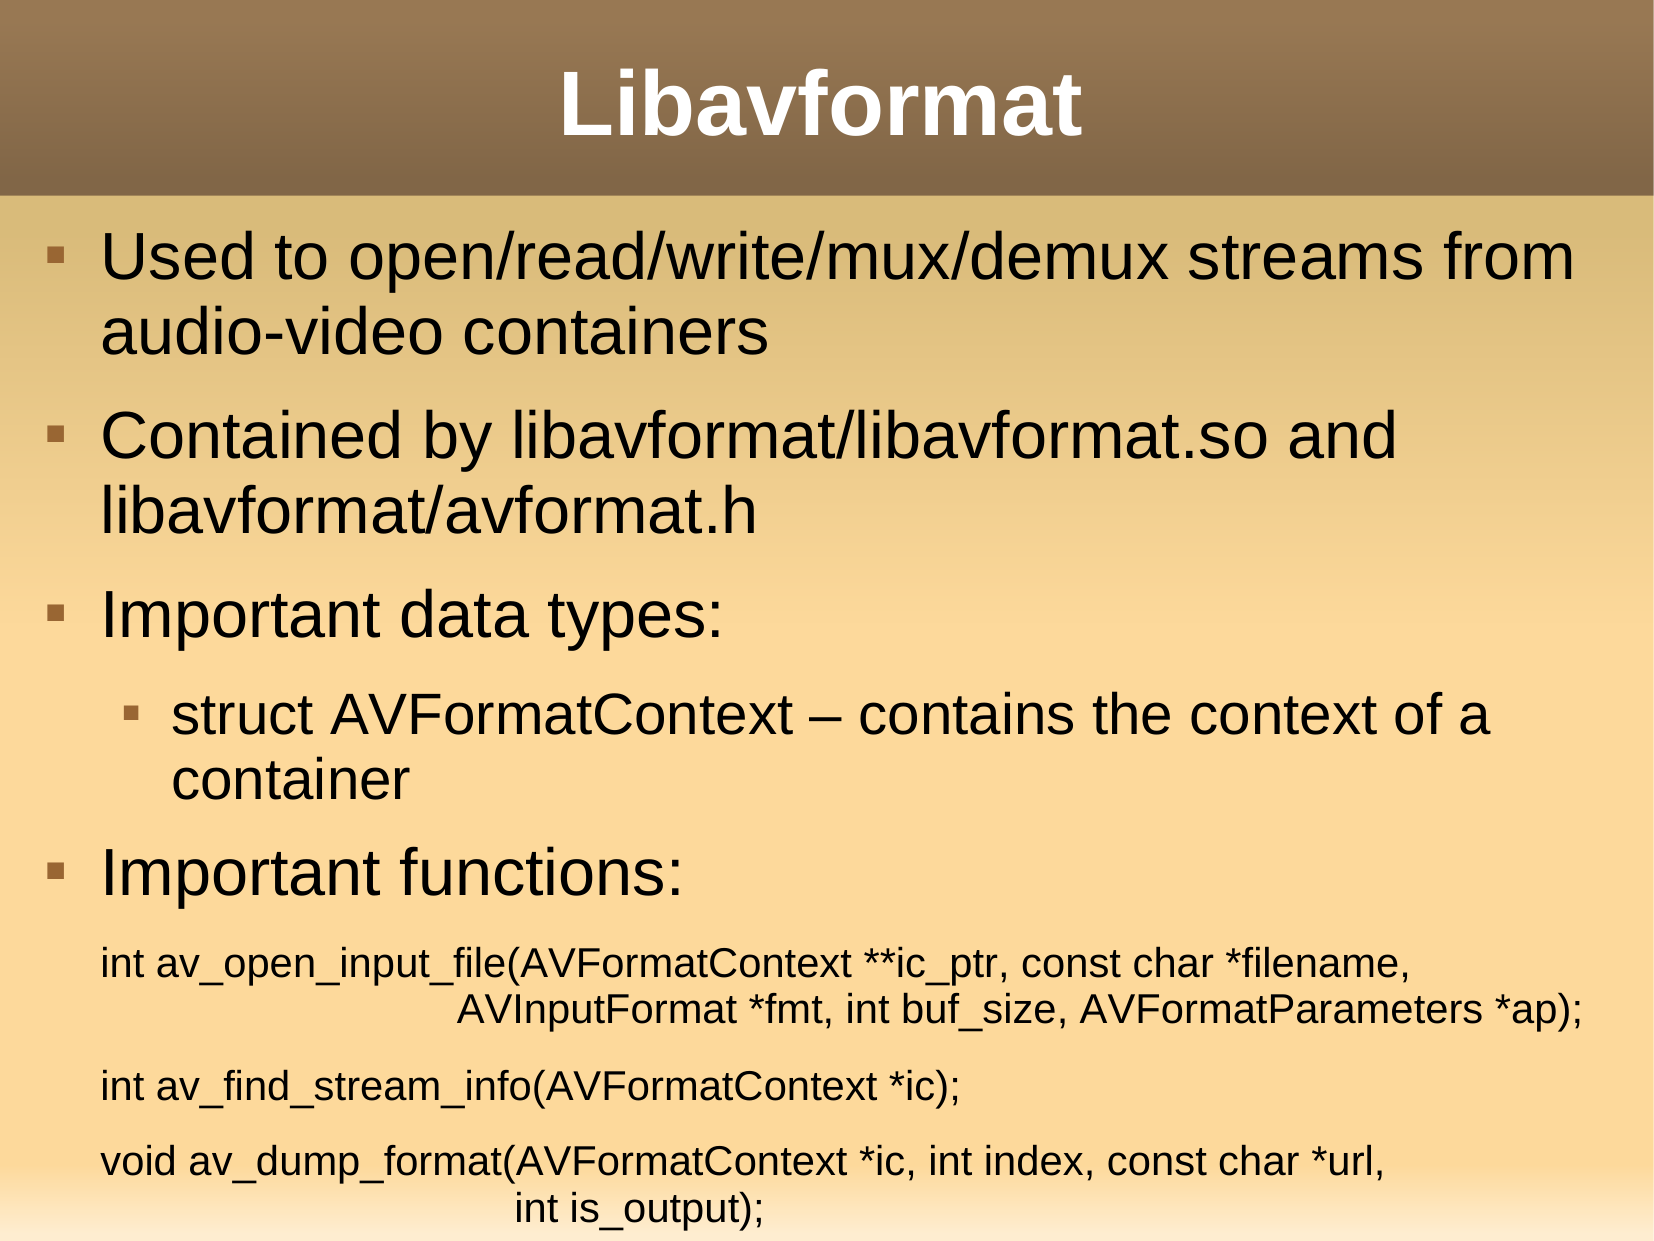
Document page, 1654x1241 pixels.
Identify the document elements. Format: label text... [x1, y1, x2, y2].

list Used to open/read/write/mux/demux streams from audio-video containers Contained by libavformat/libavformat.so and libavformat/avformat.h Important data types: struct AVFormatContext – contains the context of a container Important functions: int av_open_input_file(AVFormatContext **ic_ptr, const char *filename, AVInputFormat *fmt, int buf_size, AVFormatParameters *ap); int av_find_stream_info(AVFormatContext *ic); void av_dump_format(AVFormatContext *ic, int index, const char *url, int is_output); [29, 219, 1654, 1241]
title Libavformat [76, 0, 1565, 208]
picture [0, 0, 1654, 1241]
